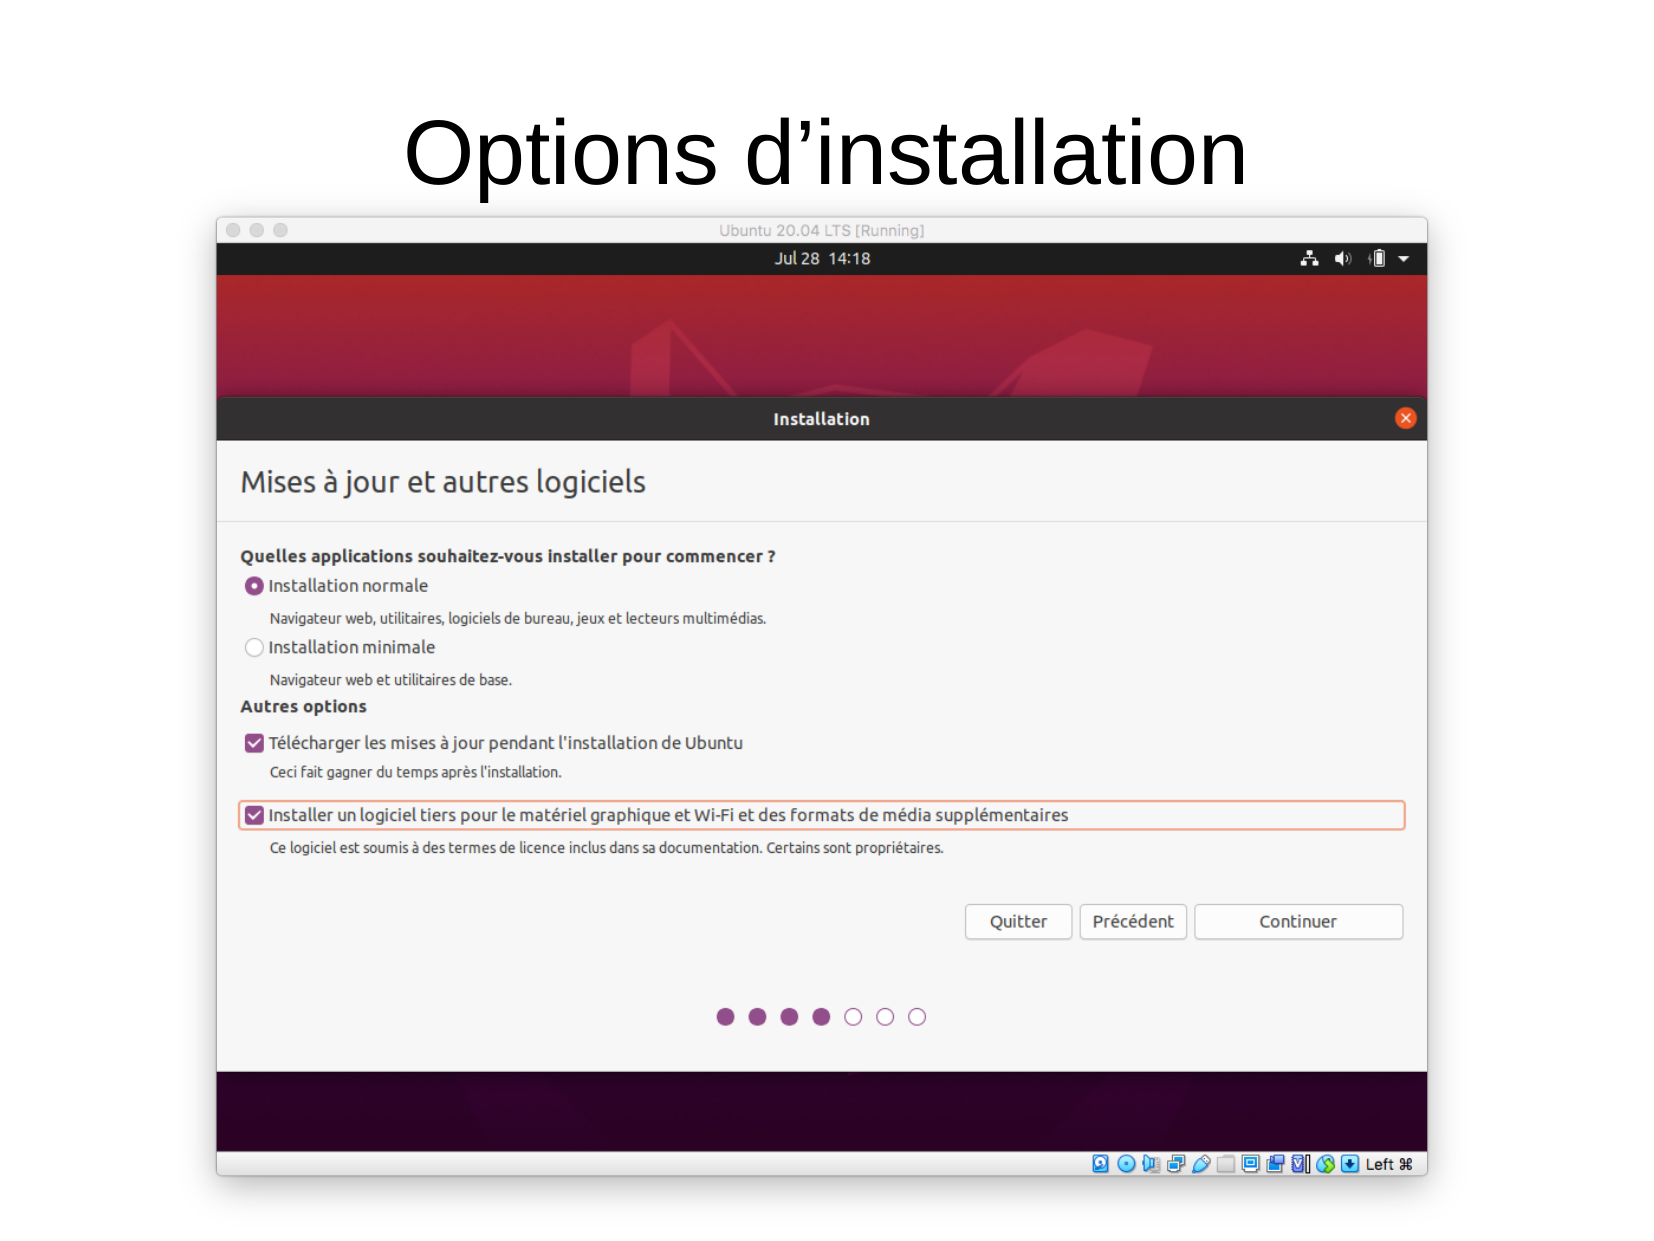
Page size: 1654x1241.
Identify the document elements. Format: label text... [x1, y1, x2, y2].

picture [167, 177, 1477, 1235]
title Options d’installation [82, 49, 1571, 257]
